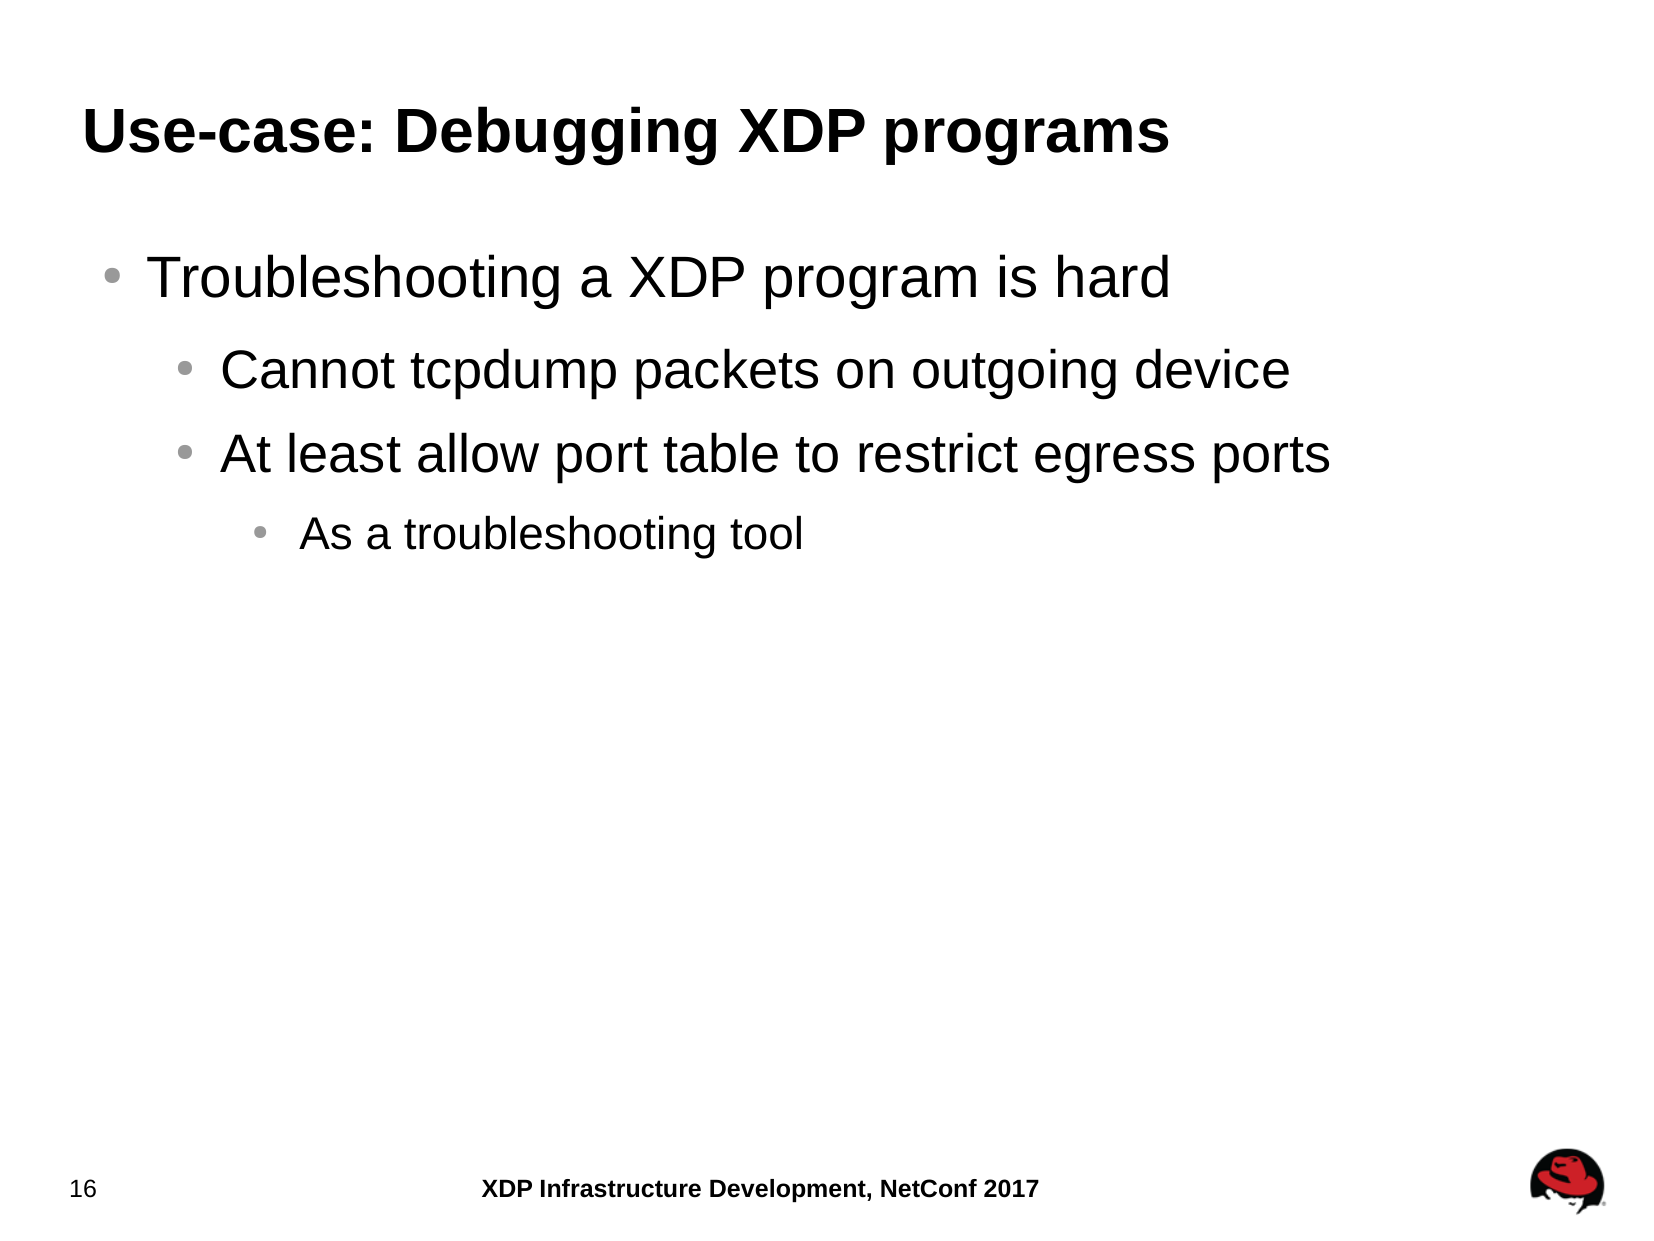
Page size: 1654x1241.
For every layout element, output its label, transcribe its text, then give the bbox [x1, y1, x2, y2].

picture [1529, 1146, 1612, 1224]
title Use-case: Debugging XDP programs [82, 37, 1571, 226]
list Troubleshooting a XDP program is hard Cannot tcpdump packets on outgoing device At least allow port table to restrict egress ports As a troubleshooting tool [86, 244, 1575, 1039]
